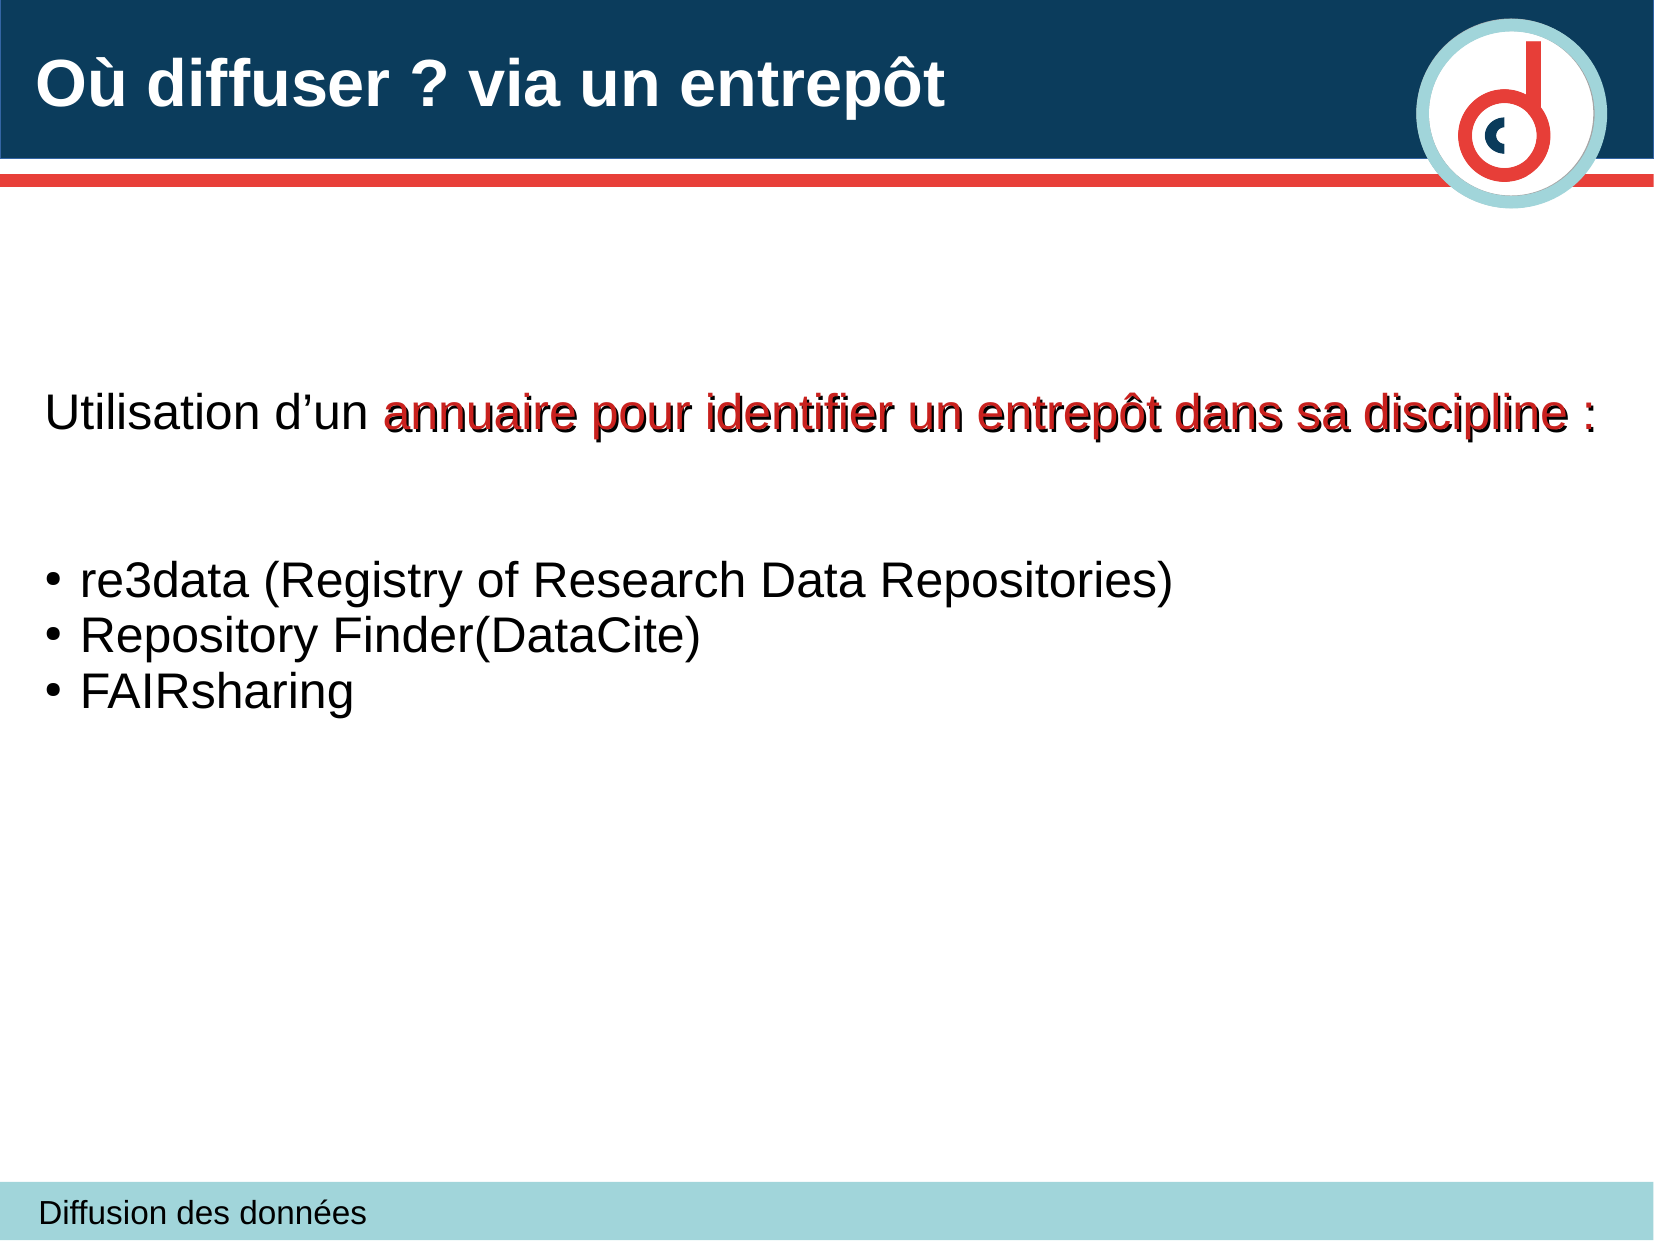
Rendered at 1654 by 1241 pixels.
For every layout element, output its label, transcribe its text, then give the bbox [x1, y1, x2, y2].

title Où diffuser ? via un entrepôt [35, 11, 1430, 159]
text_box Diffusion des données [23, 1187, 621, 1241]
text_box Utilisation d’un annuaire pour identifier un entrepôt dans sa discipline : re3data (Registry of Research Data Repositories) Repository Finder(DataCite) FAIRsharing [29, 265, 1625, 1062]
